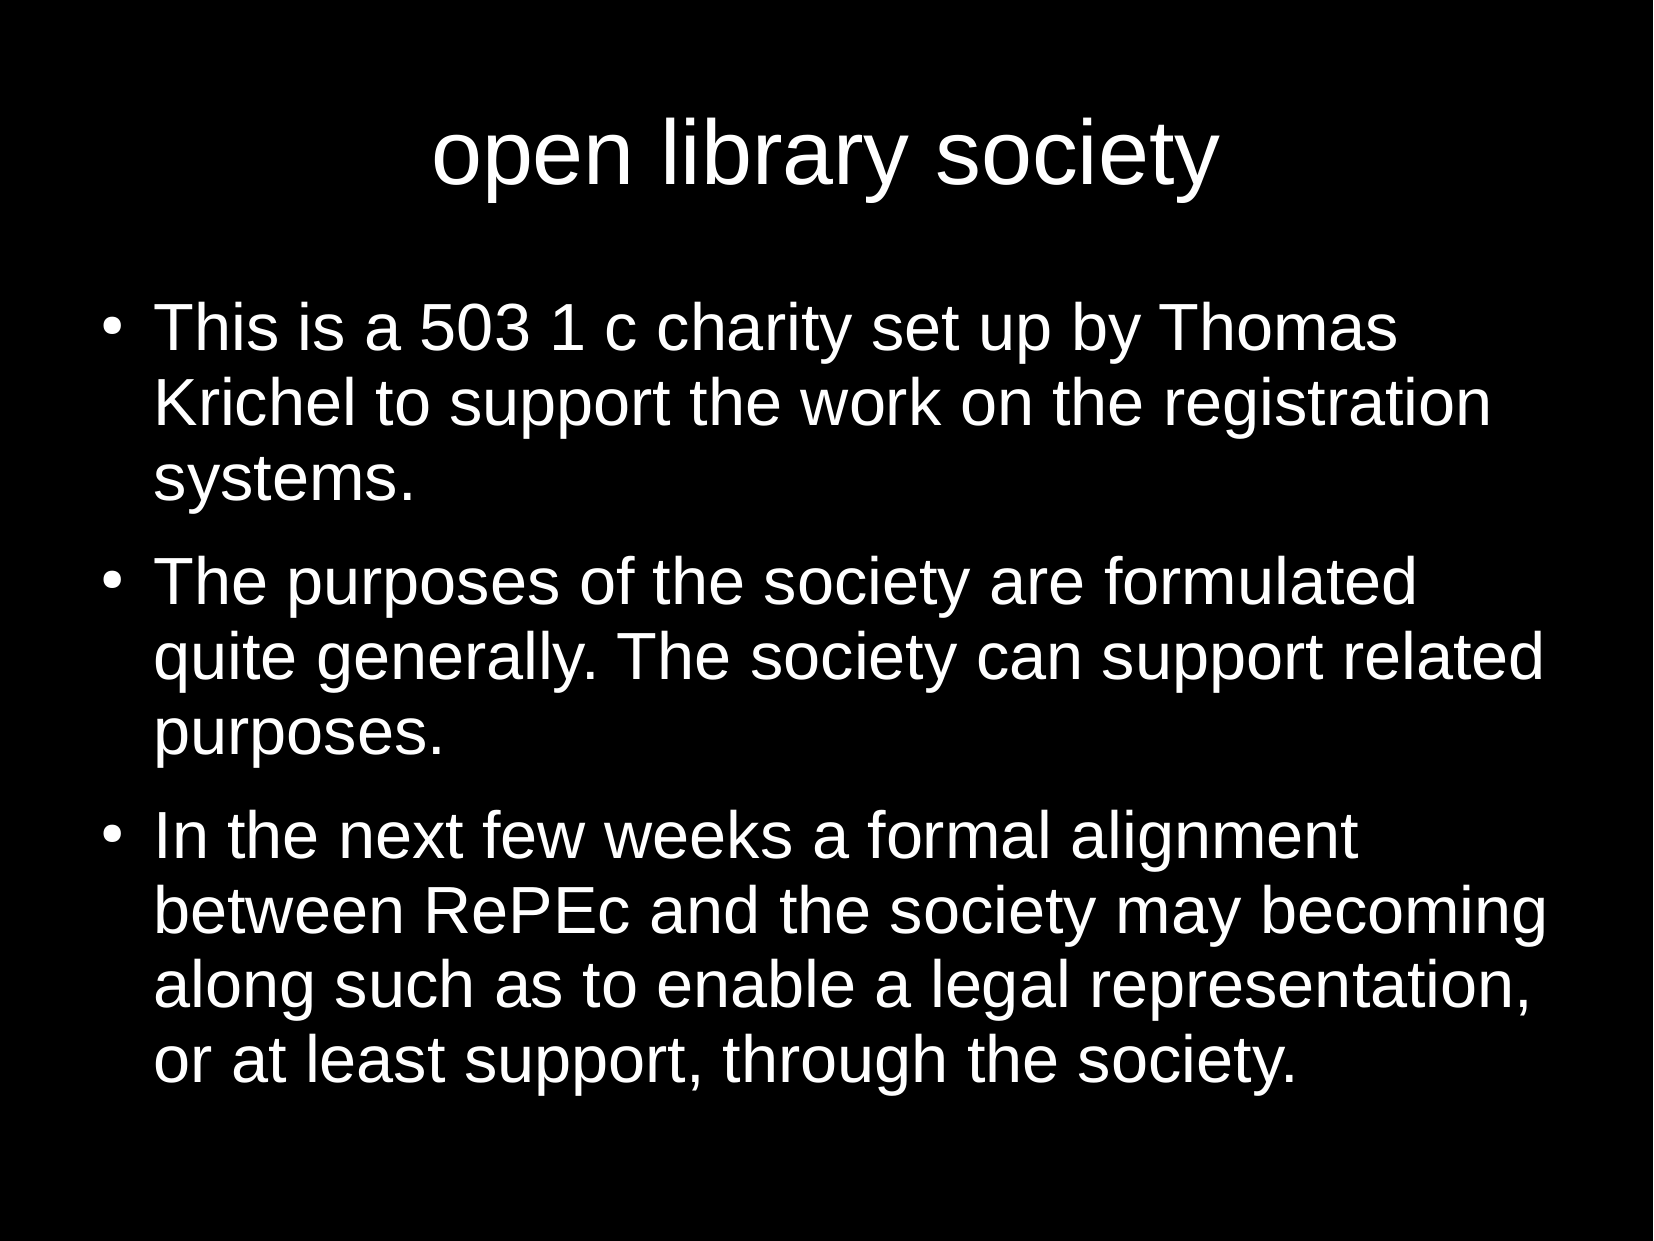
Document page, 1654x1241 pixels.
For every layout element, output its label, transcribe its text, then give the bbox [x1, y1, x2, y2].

list This is a 503 1 c charity set up by Thomas Krichel to support the work on the registration systems. The purposes of the society are formulated quite generally. The society can support related purposes. In the next few weeks a formal alignment between RePEc and the society may becoming along such as to enable a legal representation, or at least support, through the society. [82, 290, 1571, 1109]
title open library society [82, 56, 1571, 250]
